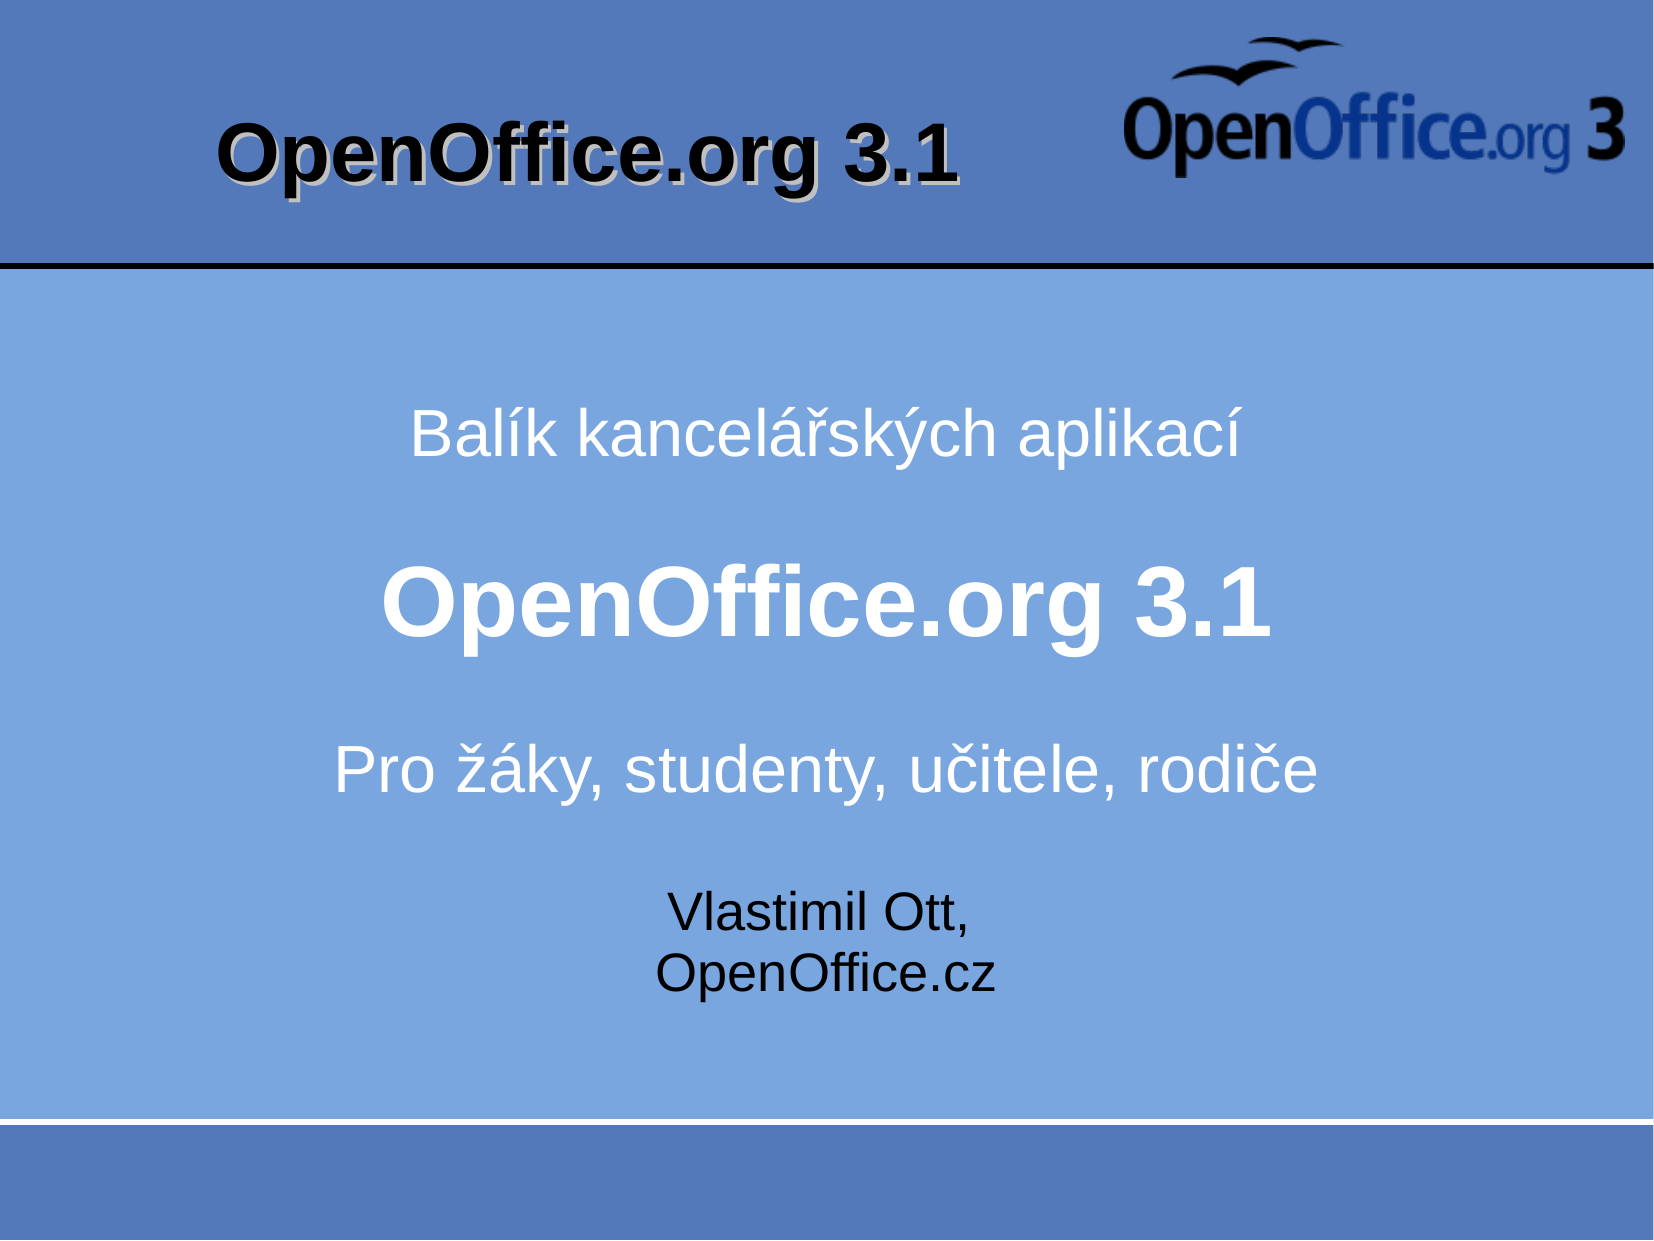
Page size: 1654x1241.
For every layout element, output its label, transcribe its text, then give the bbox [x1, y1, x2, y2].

subtitle Balík kancelářských aplikací OpenOffice.org 3.1 Pro žáky, studenty, učitele, rodiče Vlastimil Ott, OpenOffice.cz [82, 290, 1571, 1109]
picture [1124, 37, 1625, 178]
title OpenOffice.org 3.1 [82, 49, 1093, 257]
